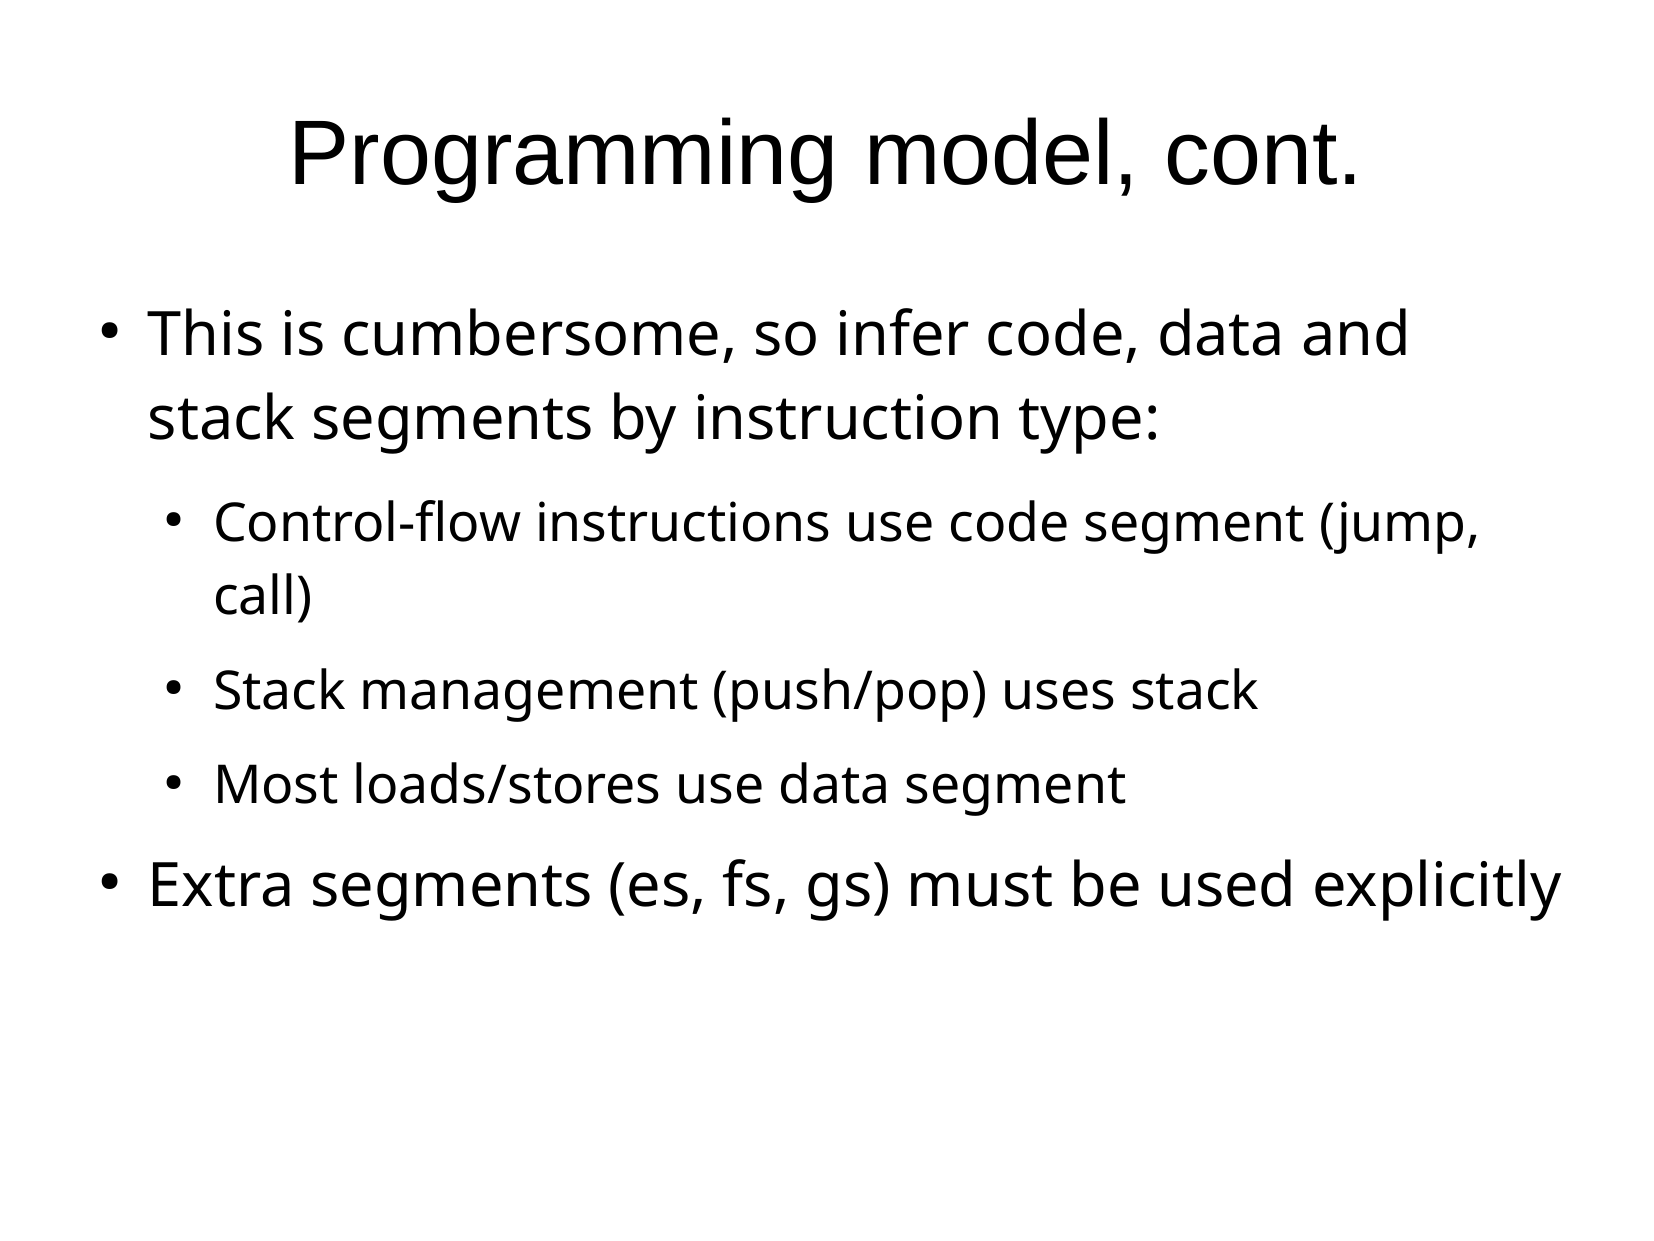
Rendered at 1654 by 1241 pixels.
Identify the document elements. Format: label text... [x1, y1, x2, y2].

title Programming model, cont. [82, 49, 1571, 257]
list This is cumbersome, so infer code, data and stack segments by instruction type: Control-flow instructions use code segment (jump, call) Stack management (push/pop) uses stack Most loads/stores use data segment Extra segments (es, fs, gs) must be used explicitly [82, 290, 1571, 1010]
